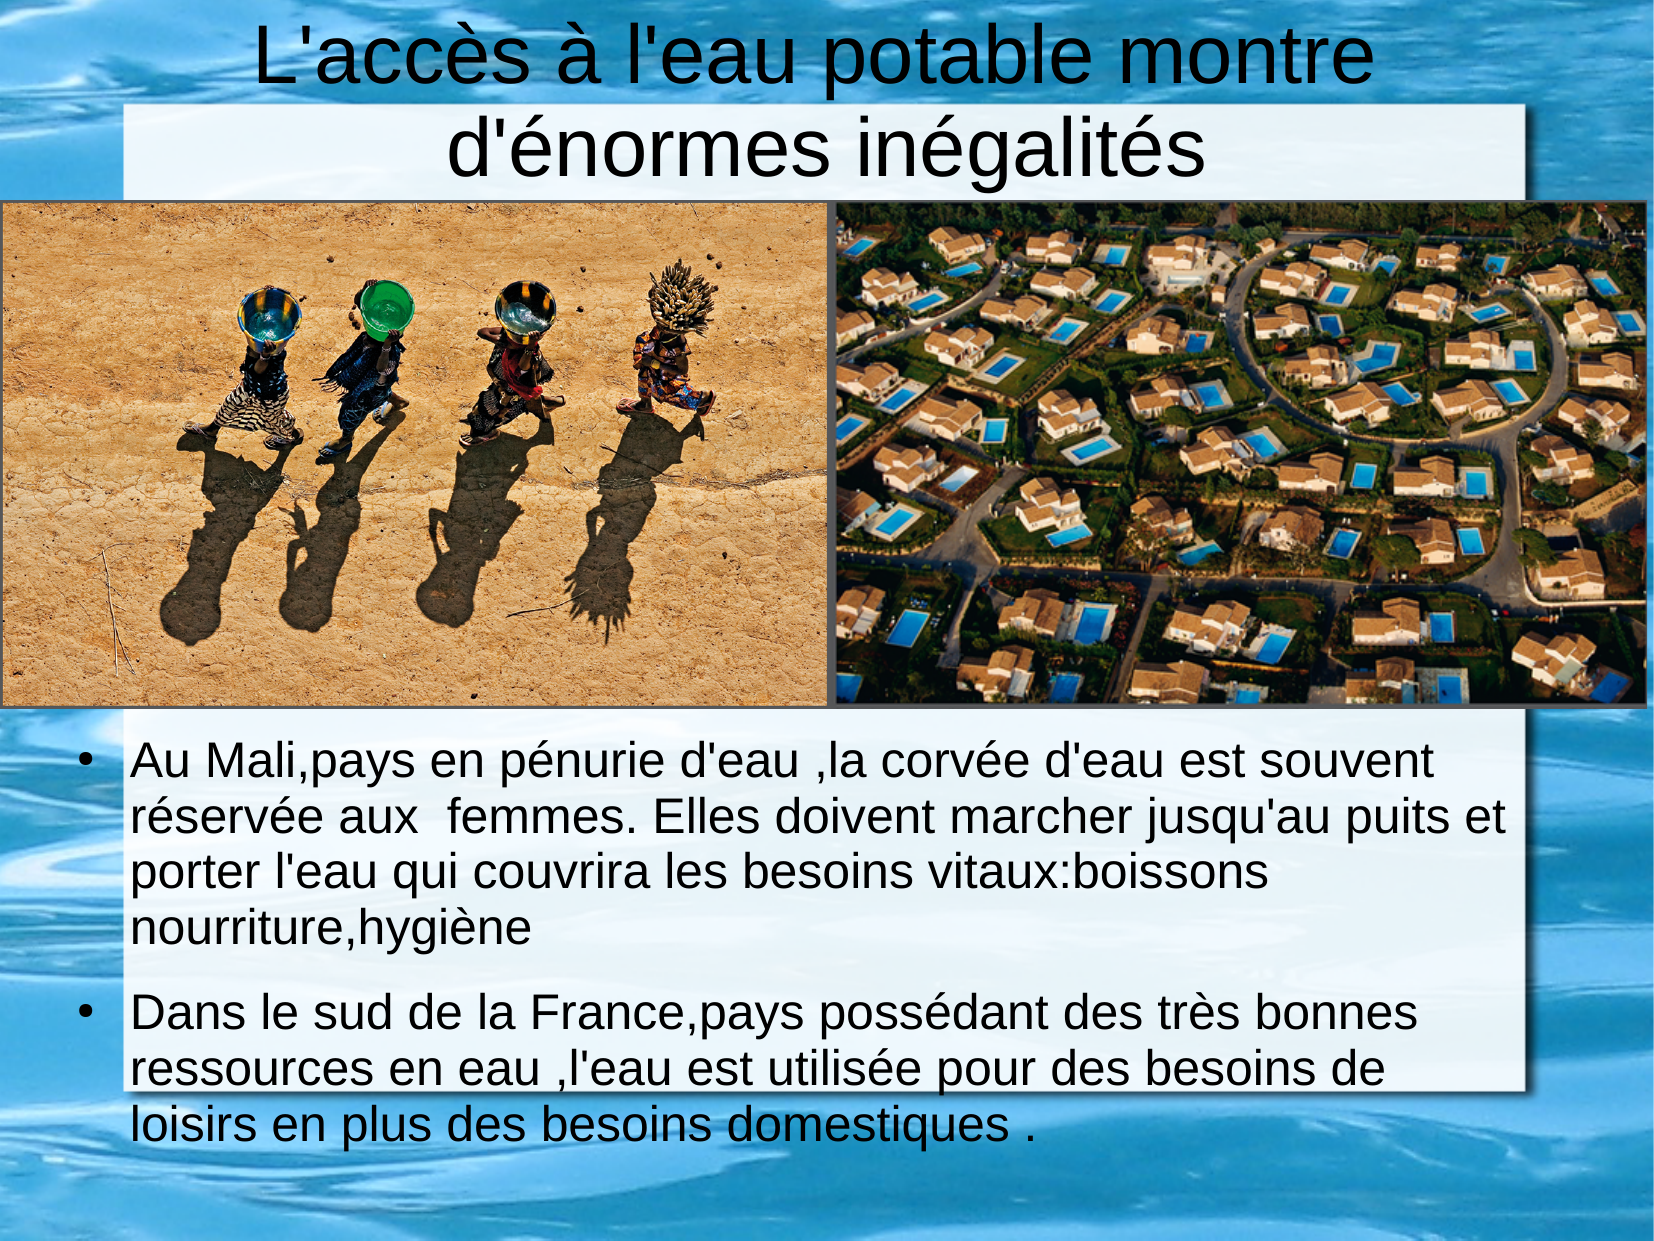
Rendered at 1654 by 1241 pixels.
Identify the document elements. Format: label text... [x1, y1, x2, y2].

list Au Mali,pays en pénurie d'eau ,la corvée d'eau est souvent réservée aux femmes. Elles doivent marcher jusqu'au puits et porter l'eau qui couvrira les besoins vitaux:boissons nourriture,hygiène Dans le sud de la France,pays possédant des très bonnes ressources en eau ,l'eau est utilisée pour des besoins de loisirs en plus des besoins domestiques . [59, 732, 1515, 1241]
picture [0, 0, 1654, 1241]
title L'accès à l'eau potable montre d'énormes inégalités [82, 8, 1571, 195]
